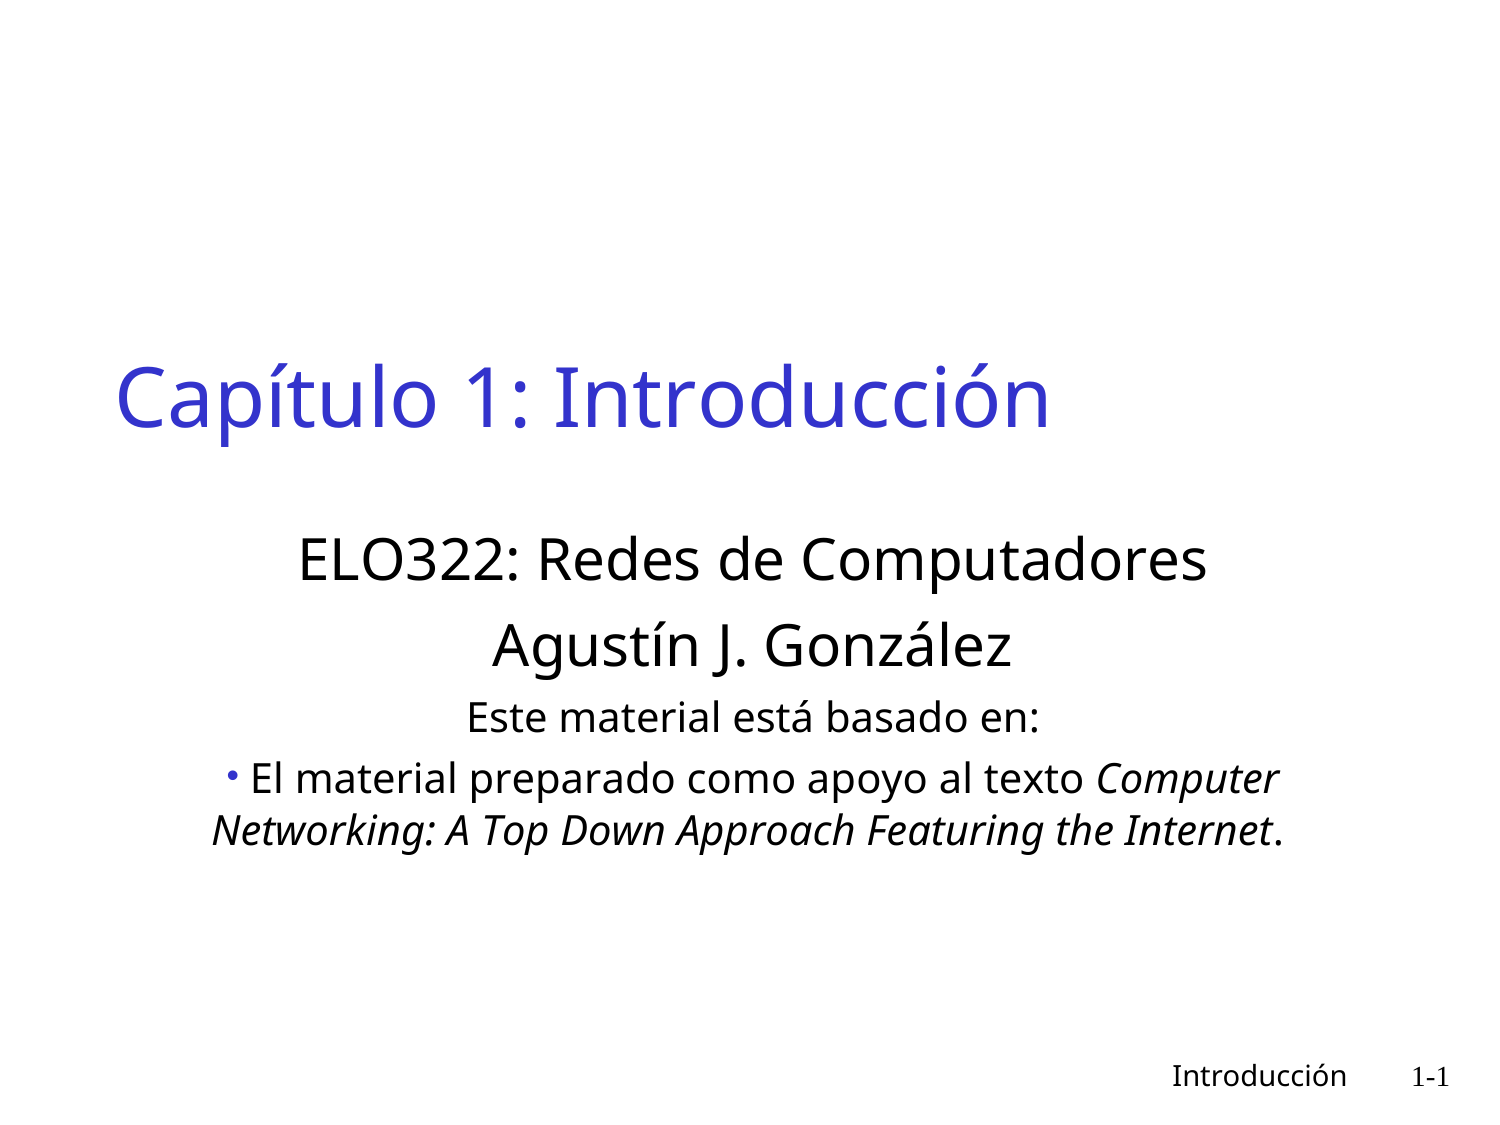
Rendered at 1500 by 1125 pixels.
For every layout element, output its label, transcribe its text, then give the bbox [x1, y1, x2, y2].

text_box Introducción [887, 1050, 1362, 1125]
title Capítulo 1: Introducción [99, 306, 1375, 486]
text_box ELO322: Redes de Computadores Agustín J. González Este material está basado en: El material preparado como apoyo al texto Computer Networking: A Top Down Approach Featuring the Internet. [131, 516, 1375, 962]
text_box 1-10 [1362, 1050, 1466, 1125]
